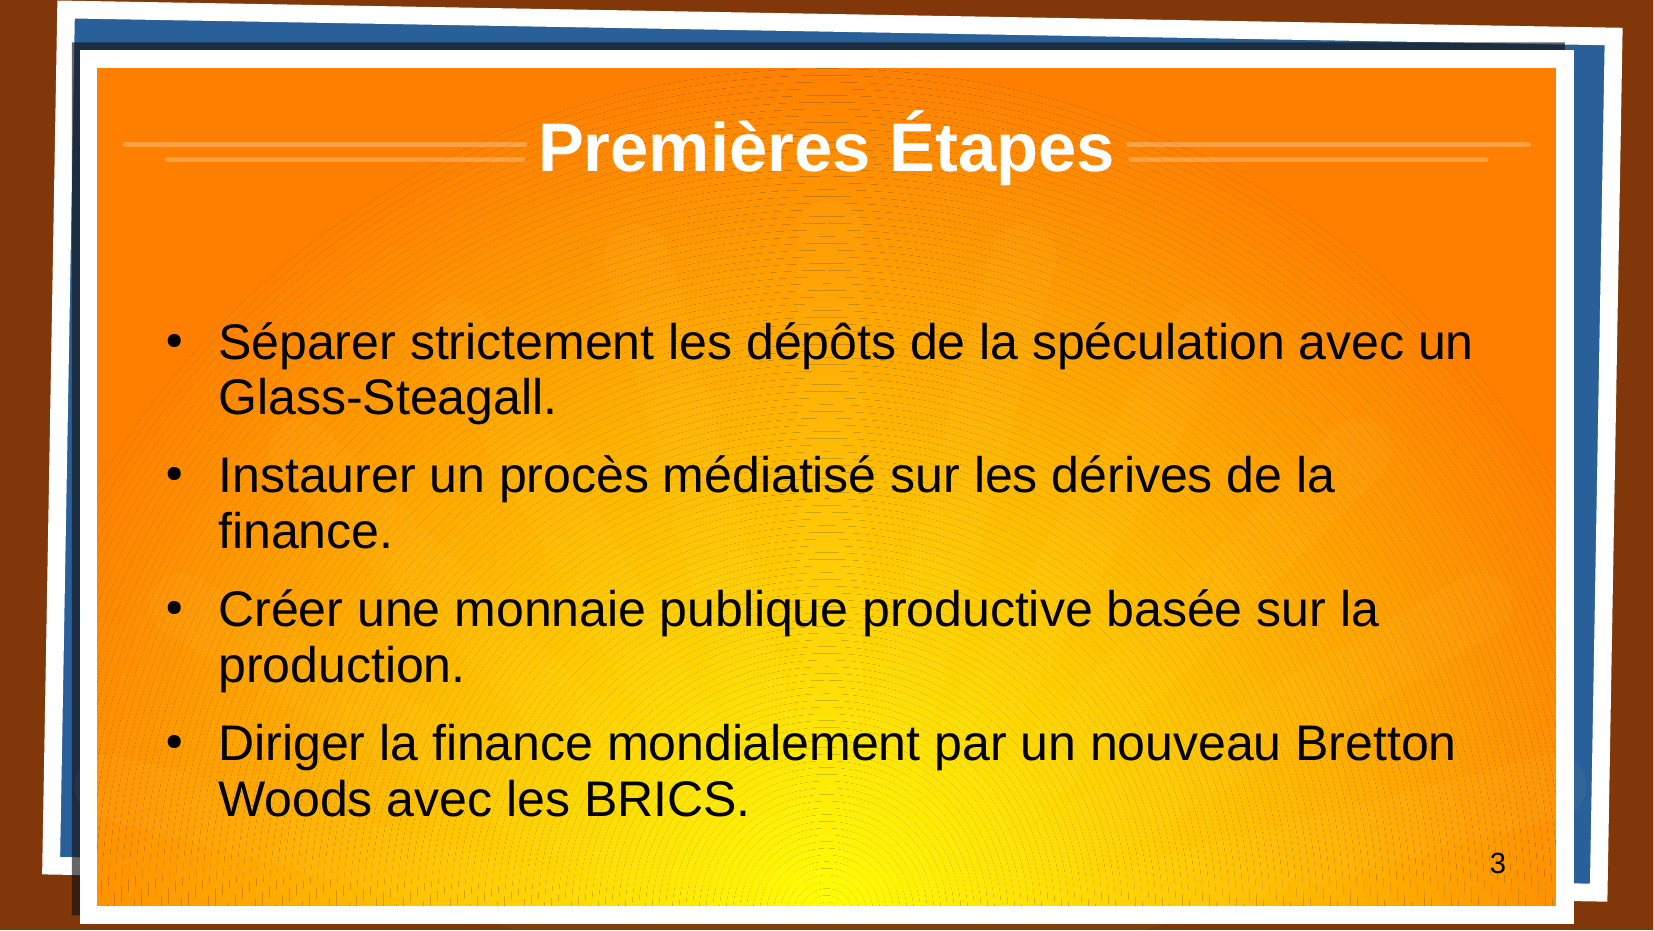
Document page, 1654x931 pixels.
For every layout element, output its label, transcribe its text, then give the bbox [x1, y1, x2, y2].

title Premières Étapes [531, 73, 1123, 222]
list Séparer strictement les dépôts de la spéculation avec un Glass-Steagall. Instaurer un procès médiatisé sur les dérives de la finance. Créer une monnaie publique productive basée sur la production. Diriger la finance mondialement par un nouveau Bretton Woods avec les BRICS. [147, 236, 1506, 827]
